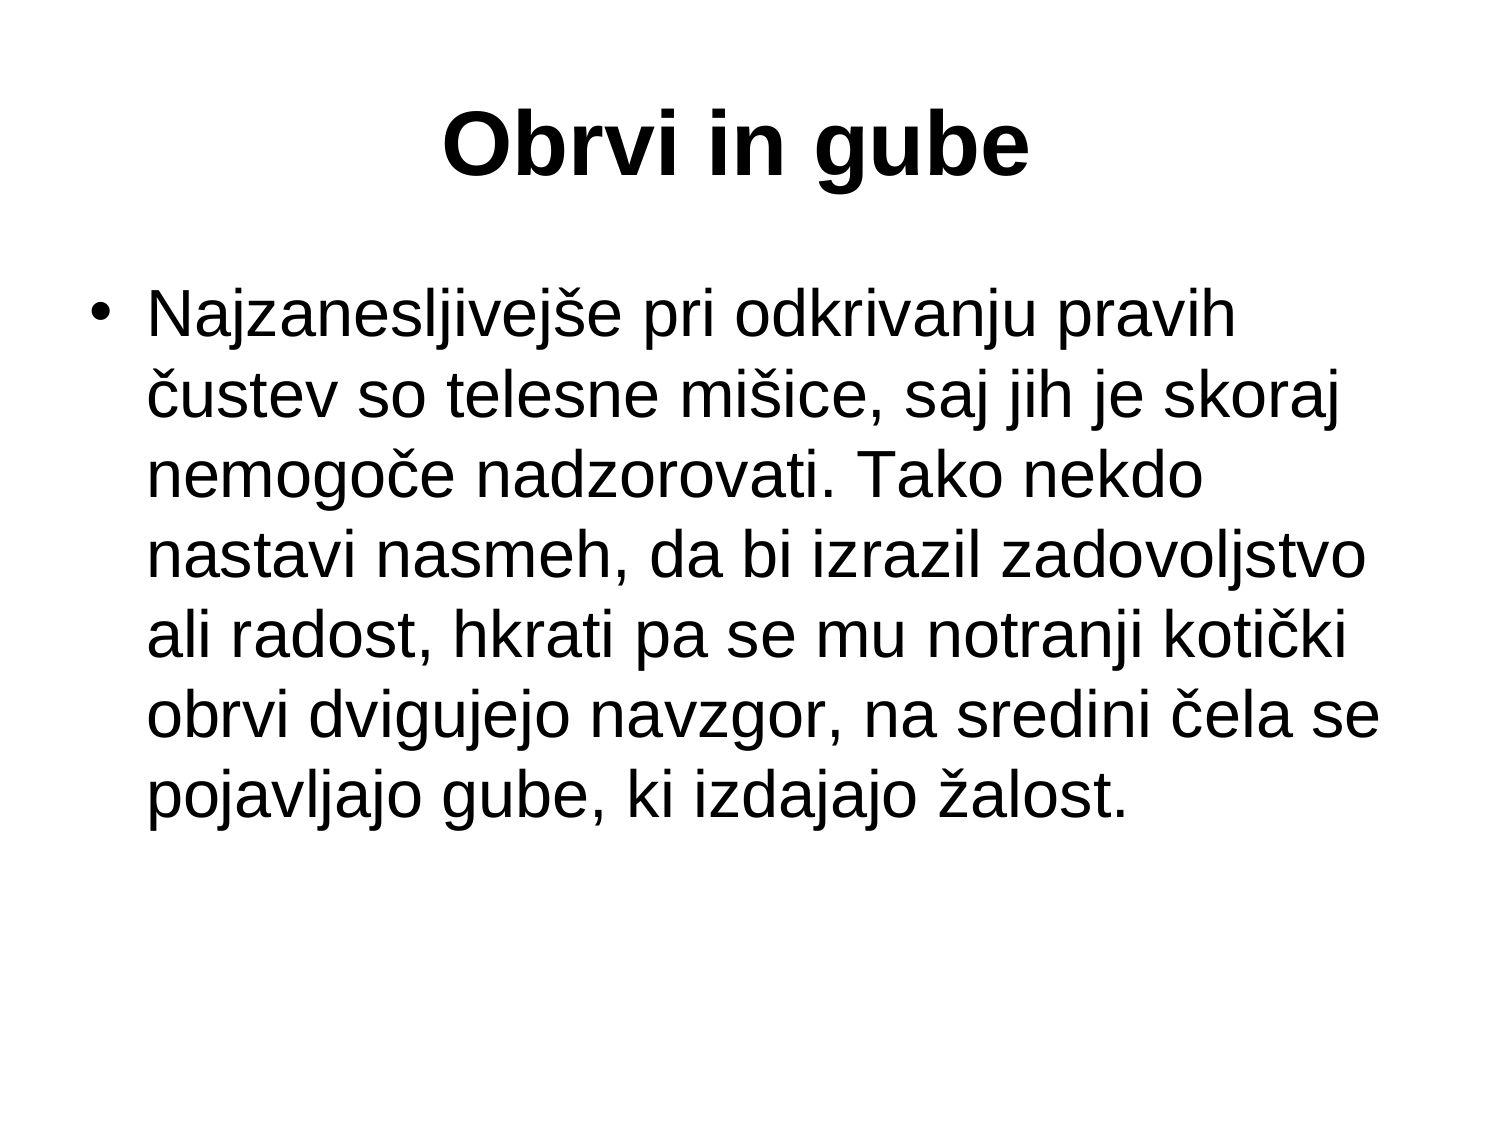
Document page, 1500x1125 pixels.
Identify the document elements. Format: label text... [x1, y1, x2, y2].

list Najzanesljivejše pri odkrivanju pravih čustev so telesne mišice, saj jih je skoraj nemogoče nadzorovati. Tako nekdo nastavi nasmeh, da bi izrazil zadovoljstvo ali radost, hkrati pa se mu notranji kotički obrvi dvigujejo navzgor, na sredini čela se pojavljajo gube, ki izdajajo žalost. [75, 262, 1426, 1006]
title Obrvi in gube [75, 45, 1426, 233]
